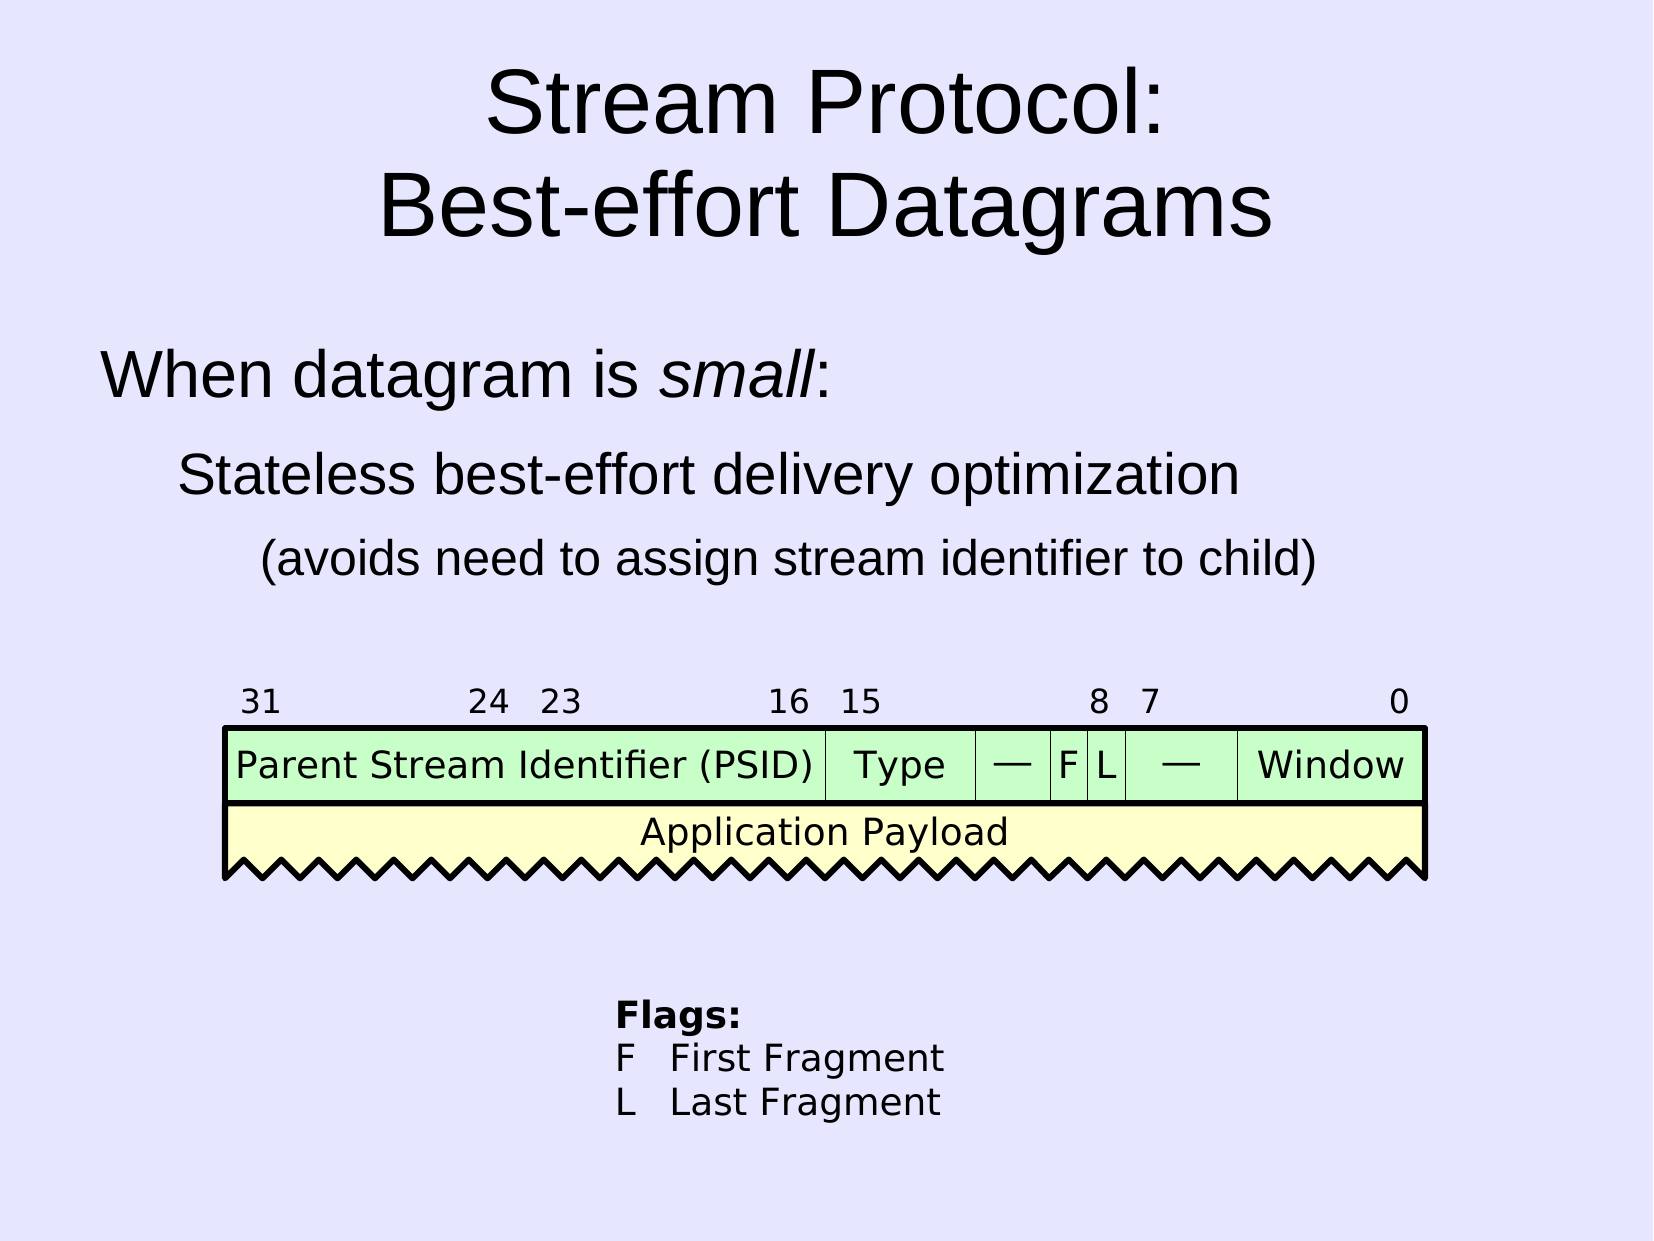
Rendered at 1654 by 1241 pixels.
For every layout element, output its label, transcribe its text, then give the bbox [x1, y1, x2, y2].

text_box Type [826, 728, 975, 803]
text_box [921, 862, 954, 879]
text_box [621, 862, 654, 879]
text_box Application Payload [300, 803, 1351, 862]
title Stream Protocol: Best-effort Datagrams [82, 50, 1571, 256]
text_box — [1125, 729, 1238, 804]
text_box 23 [526, 675, 638, 729]
text_box [583, 862, 617, 879]
text_box [1221, 862, 1254, 879]
text_box F [1051, 729, 1088, 803]
text_box Flags: F First Fragment L Last Fragment [600, 986, 976, 1131]
text_box [958, 862, 992, 879]
text_box [733, 862, 767, 879]
text_box L [1088, 729, 1125, 803]
text_box [1108, 862, 1142, 879]
text_box [1296, 862, 1329, 879]
text_box 7 [1126, 675, 1238, 729]
text_box [696, 862, 729, 879]
text_box [471, 862, 504, 879]
text_box 8 [1012, 675, 1126, 729]
text_box [1146, 862, 1179, 879]
text_box [1183, 862, 1217, 879]
text_box [358, 862, 392, 879]
text_box — [975, 728, 1051, 803]
text_box Parent Stream Identifier (PSID) [225, 728, 826, 803]
text_box [1071, 862, 1104, 879]
text_box 16 [712, 675, 826, 729]
text_box [846, 862, 879, 879]
text_box [771, 862, 804, 879]
text_box [1258, 862, 1292, 879]
text_box Window [1238, 728, 1426, 803]
text_box [396, 862, 429, 879]
text_box [225, 803, 317, 879]
text_box 15 [826, 675, 938, 729]
text_box [433, 862, 467, 879]
text_box [883, 862, 917, 879]
list When datagram is small: Stateless best-effort delivery optimization (avoids need to assign stream identifier to child) [82, 337, 1571, 1095]
text_box [546, 862, 579, 879]
text_box [996, 862, 1029, 879]
text_box 0 [1312, 675, 1426, 729]
text_box [321, 862, 354, 879]
text_box [658, 862, 692, 879]
text_box [808, 862, 842, 879]
text_box [1333, 803, 1426, 879]
text_box 31 [225, 675, 338, 729]
text_box [1033, 862, 1067, 879]
text_box [508, 862, 542, 879]
text_box 24 [412, 675, 526, 729]
